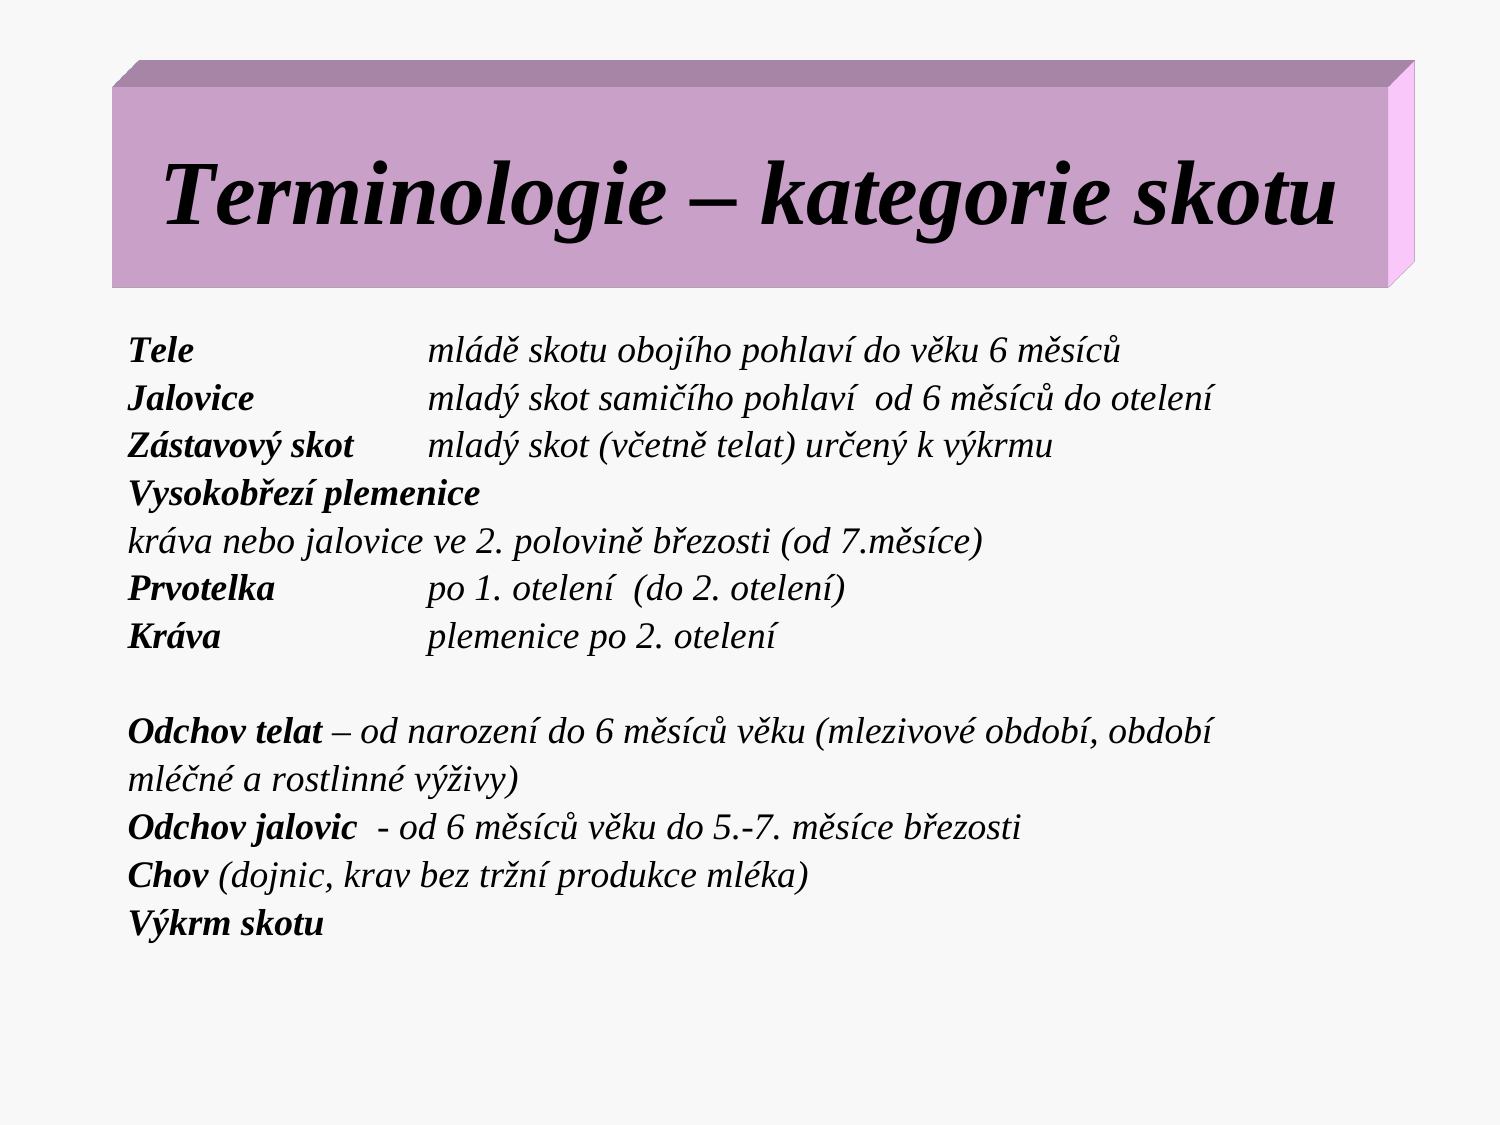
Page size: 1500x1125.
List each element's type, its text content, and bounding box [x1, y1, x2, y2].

list Tele mládě skotu obojího pohlaví do věku 6 měsíců Jalovice mladý skot samičího pohlaví od 6 měsíců do otelení Zástavový skot mladý skot (včetně telat) určený k výkrmu Vysokobřezí plemenice kráva nebo jalovice ve 2. polovině březosti (od 7.měsíce) Prvotelka po 1. otelení (do 2. otelení) Kráva plemenice po 2. otelení Odchov telat – od narození do 6 měsíců věku (mlezivové období, období mléčné a rostlinné výživy) Odchov jalovic - od 6 měsíců věku do 5.-7. měsíce březosti Chov (dojnic, krav bez tržní produkce mléka) Výkrm skotu [112, 324, 1388, 1087]
title Terminologie – kategorie skotu [112, 76, 1388, 312]
text_box [125, 60, 1414, 286]
